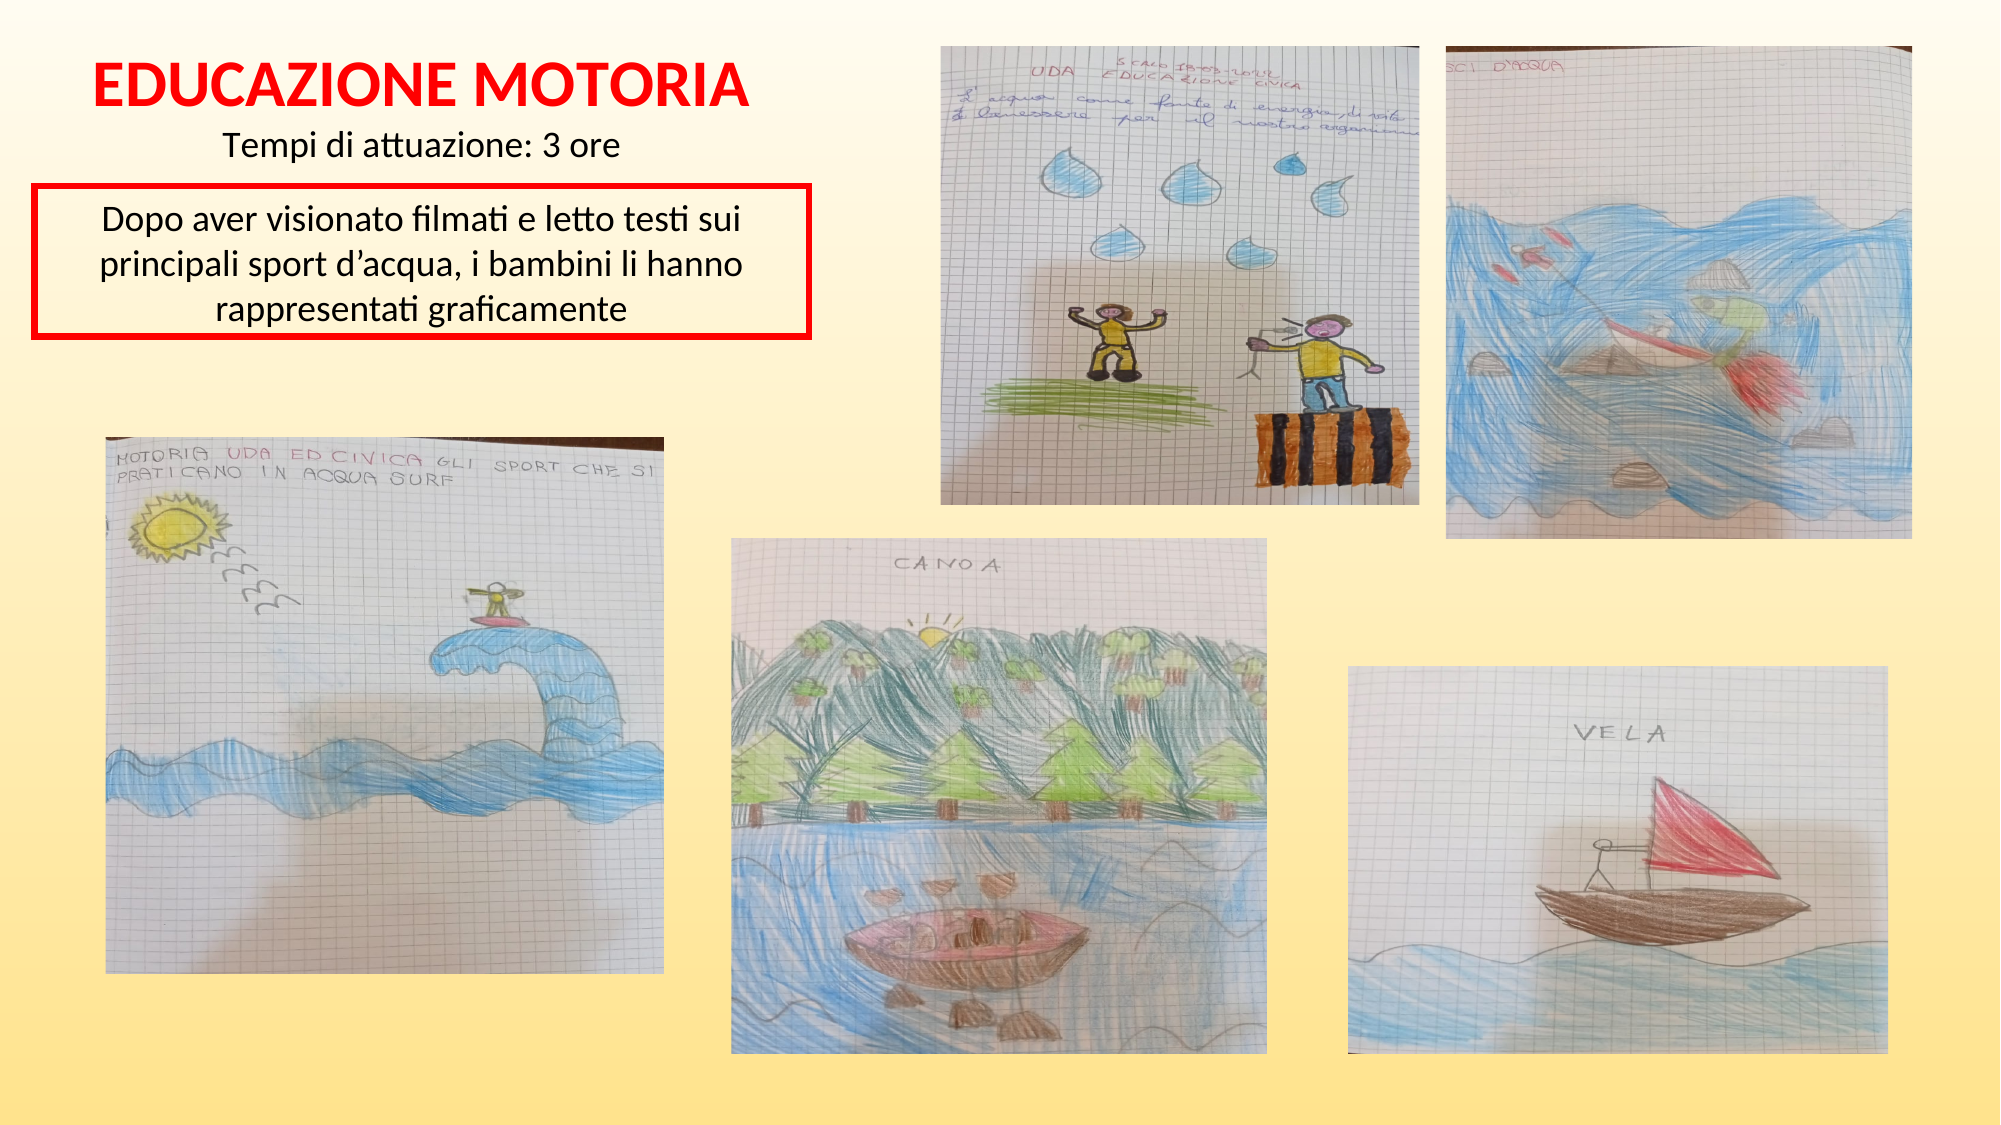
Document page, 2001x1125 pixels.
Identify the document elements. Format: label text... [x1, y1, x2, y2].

text_box EDUCAZIONE MOTORIA Tempi di attuazione: 3 ore [34, 33, 809, 173]
picture [1348, 666, 1889, 1054]
picture [105, 437, 664, 974]
text_box Dopo aver visionato filmati e letto testi sui principali sport d’acqua, i bambini li hanno rappresentati graficamente [34, 186, 809, 336]
picture [1445, 46, 1913, 539]
picture [940, 46, 1420, 505]
picture [731, 538, 1271, 1054]
